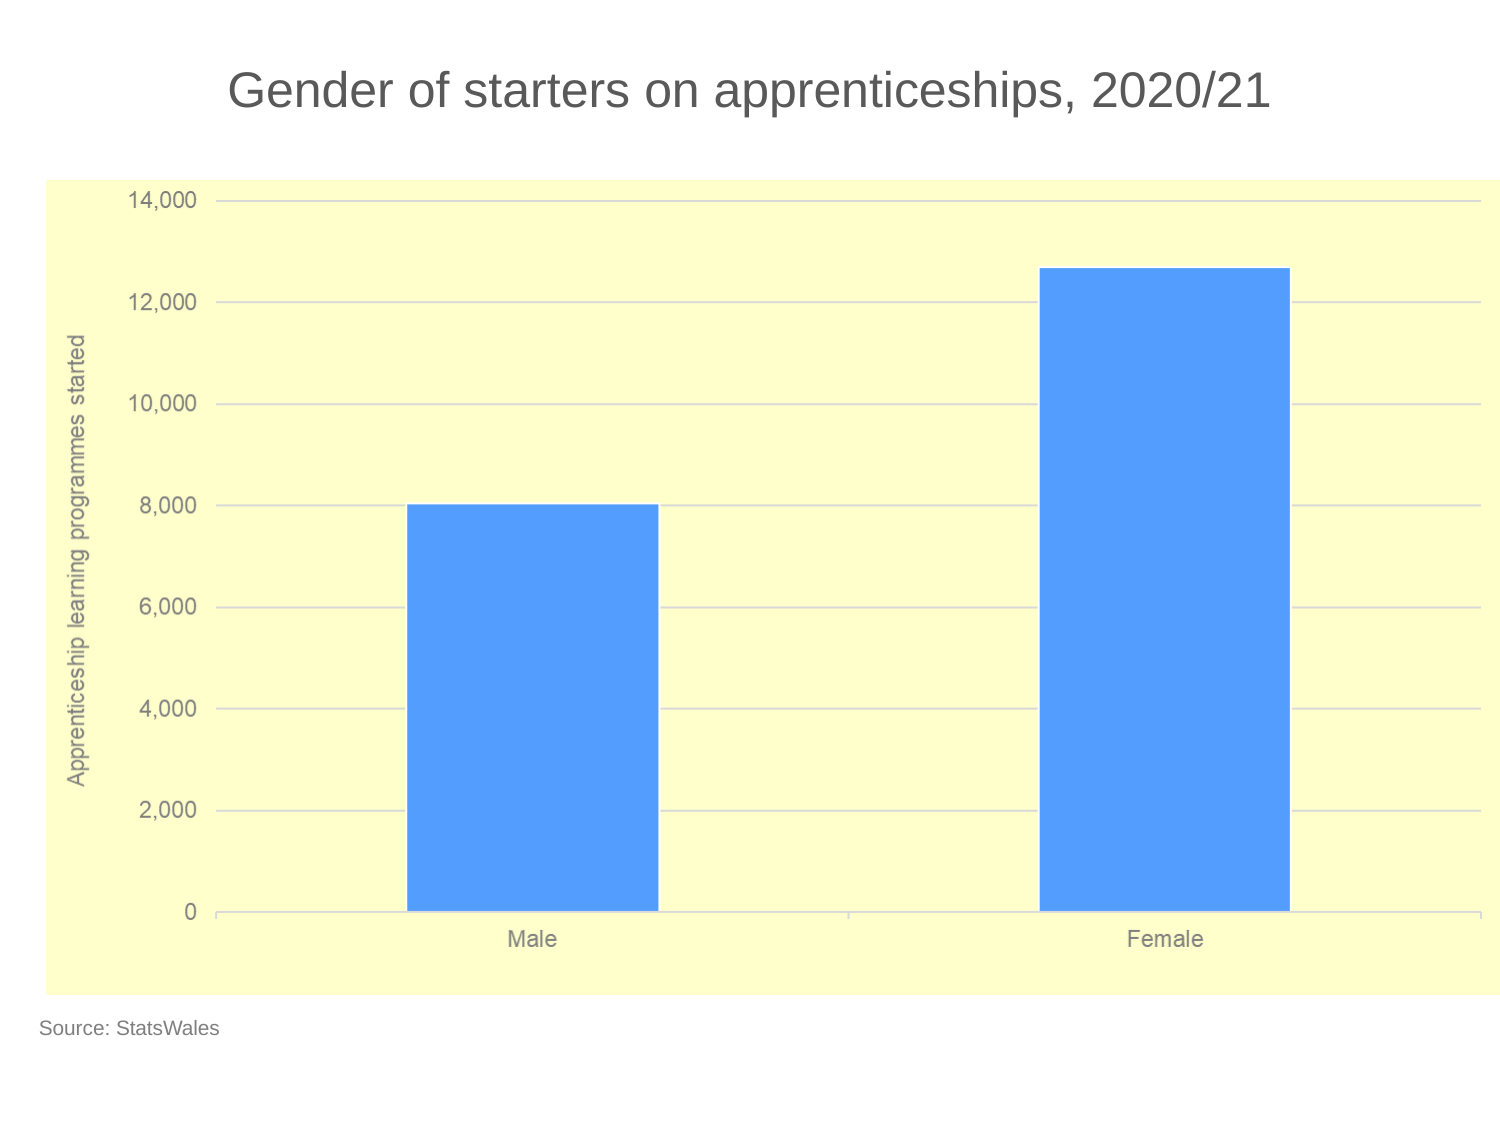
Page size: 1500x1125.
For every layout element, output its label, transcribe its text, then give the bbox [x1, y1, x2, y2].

text_box Source: StatsWales [23, 1007, 1478, 1048]
title Gender of starters on apprenticeships, 2020/21 [0, 1, 1500, 173]
picture [46, 180, 1500, 995]
